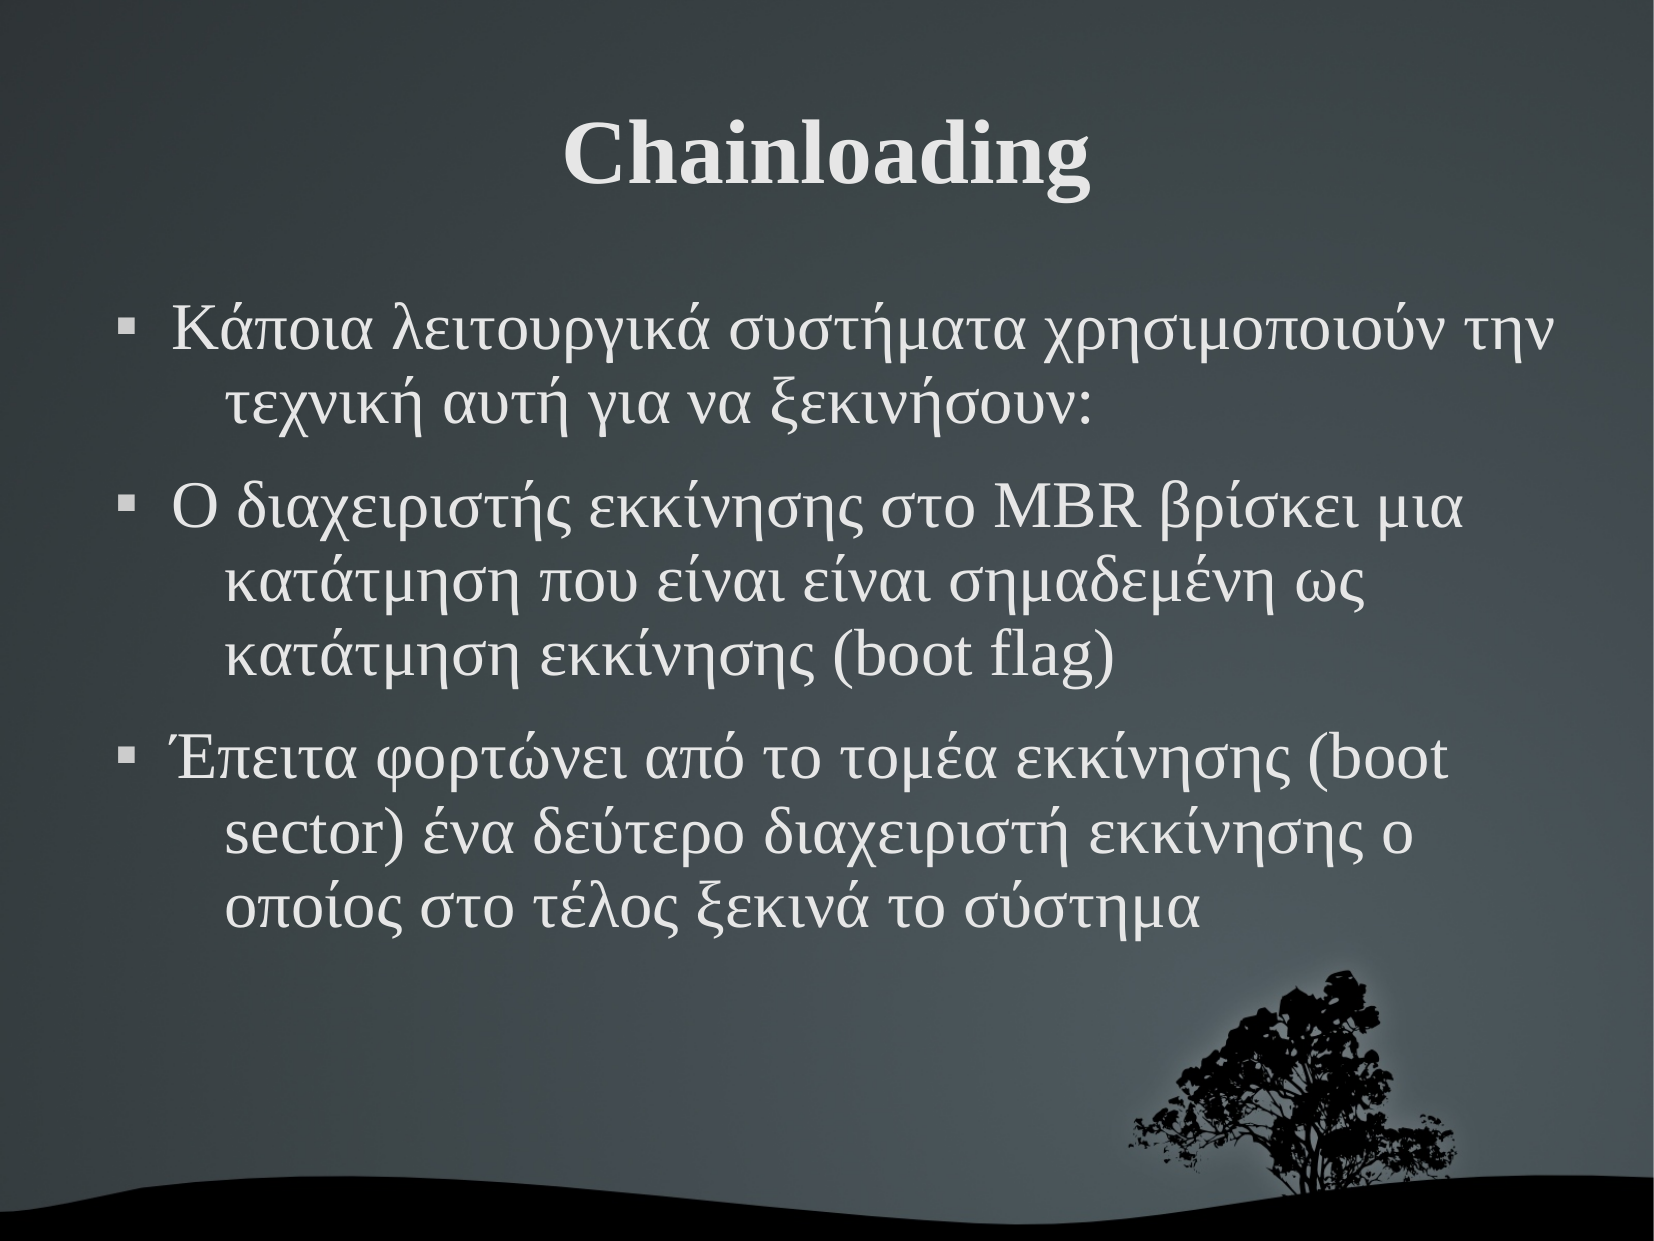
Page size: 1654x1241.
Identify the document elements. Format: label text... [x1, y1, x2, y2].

title Chainloading [82, 49, 1571, 257]
picture [0, 0, 1654, 1241]
list Κάποια λειτουργικά συστήματα χρησιμοποιούν την τεχνική αυτή για να ξεκινήσουν: Ο διαχειριστής εκκίνησης στο MBR βρίσκει μια κατάτμηση που είναι είναι σημαδεμένη ως κατάτμηση εκκίνησης (boot flag) Έπειτα φορτώνει από το τομέα εκκίνησης (boot sector) ένα δεύτερο διαχειριστή εκκίνησης ο οποίος στο τέλος ξεκινά το σύστημα [82, 290, 1571, 1109]
